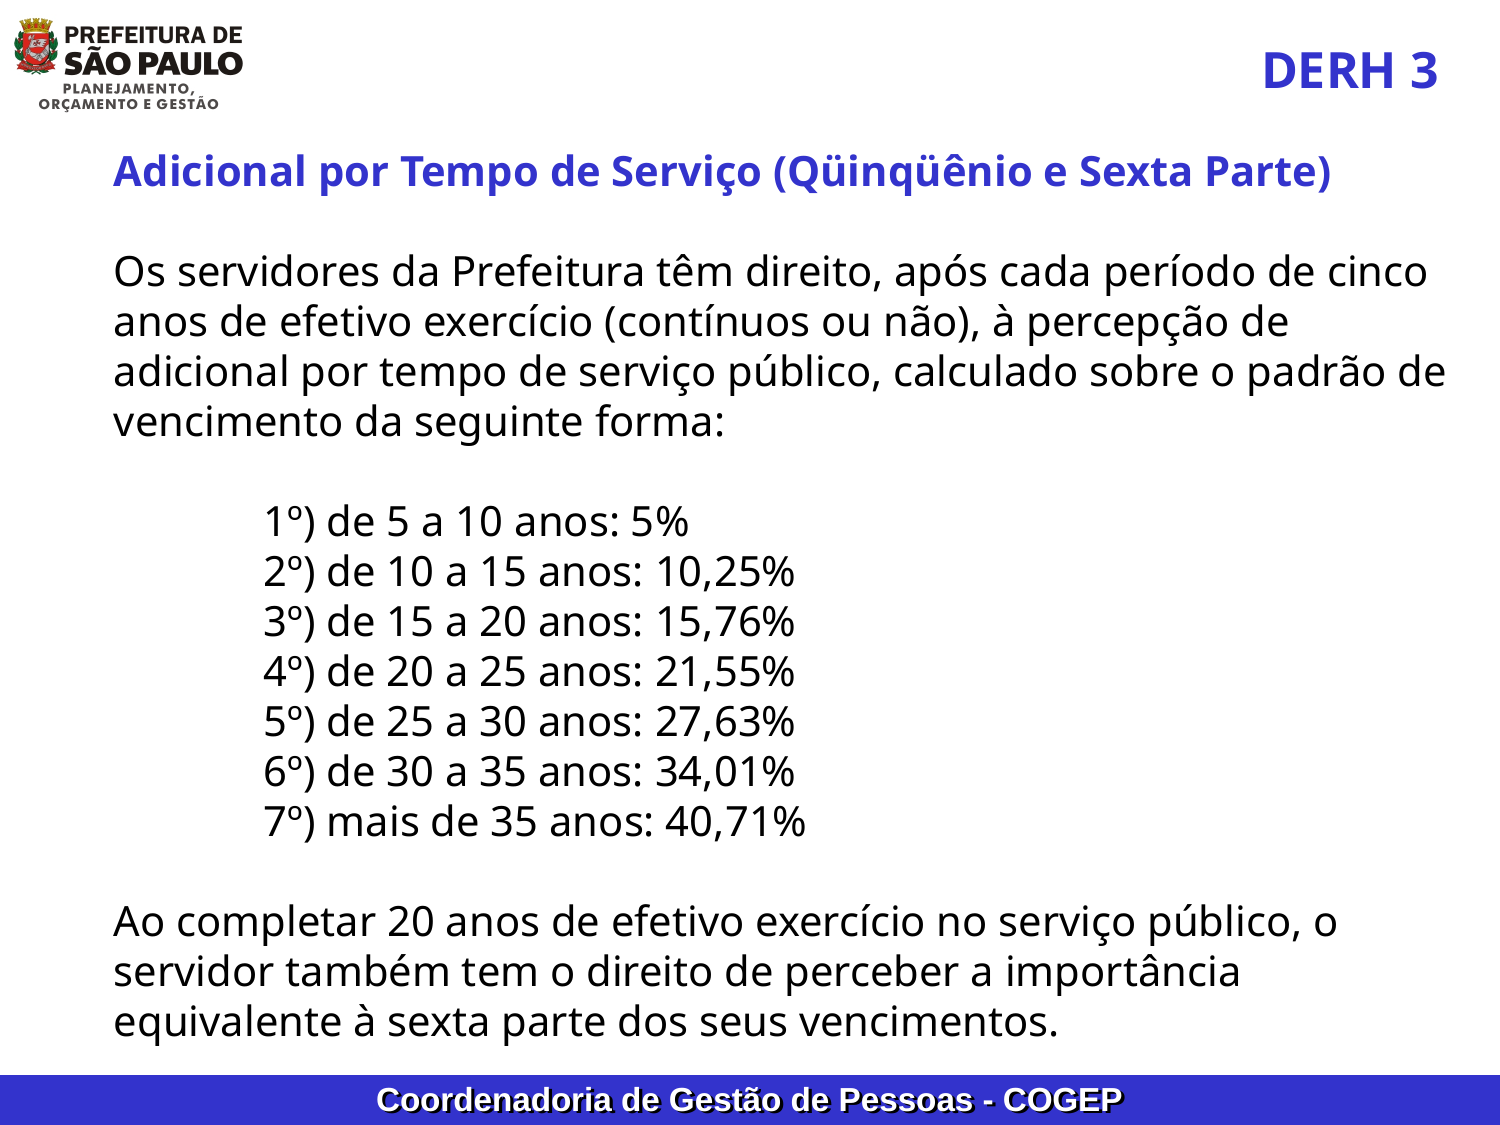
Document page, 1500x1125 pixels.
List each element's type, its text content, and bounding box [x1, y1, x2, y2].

text_box Adicional por Tempo de Serviço (Qüinqüênio e Sexta Parte) Os servidores da Prefeitura têm direito, após cada período de cinco anos de efetivo exercício (contínuos ou não), à percepção de adicional por tempo de serviço público, calculado sobre o padrão de vencimento da seguinte forma: 1º) de 5 a 10 anos: 5% 2º) de 10 a 15 anos: 10,25% 3º) de 15 a 20 anos: 15,76% 4º) de 20 a 25 anos: 21,55% 5º) de 25 a 30 anos: 27,63% 6º) de 30 a 35 anos: 34,01% 7º) mais de 35 anos: 40,71% Ao completar 20 anos de efetivo exercício no serviço público, o servidor também tem o direito de perceber a importância equivalente à sexta parte dos seus vencimentos. [24, 137, 1474, 1011]
text_box DERH 3 [1246, 31, 1454, 106]
